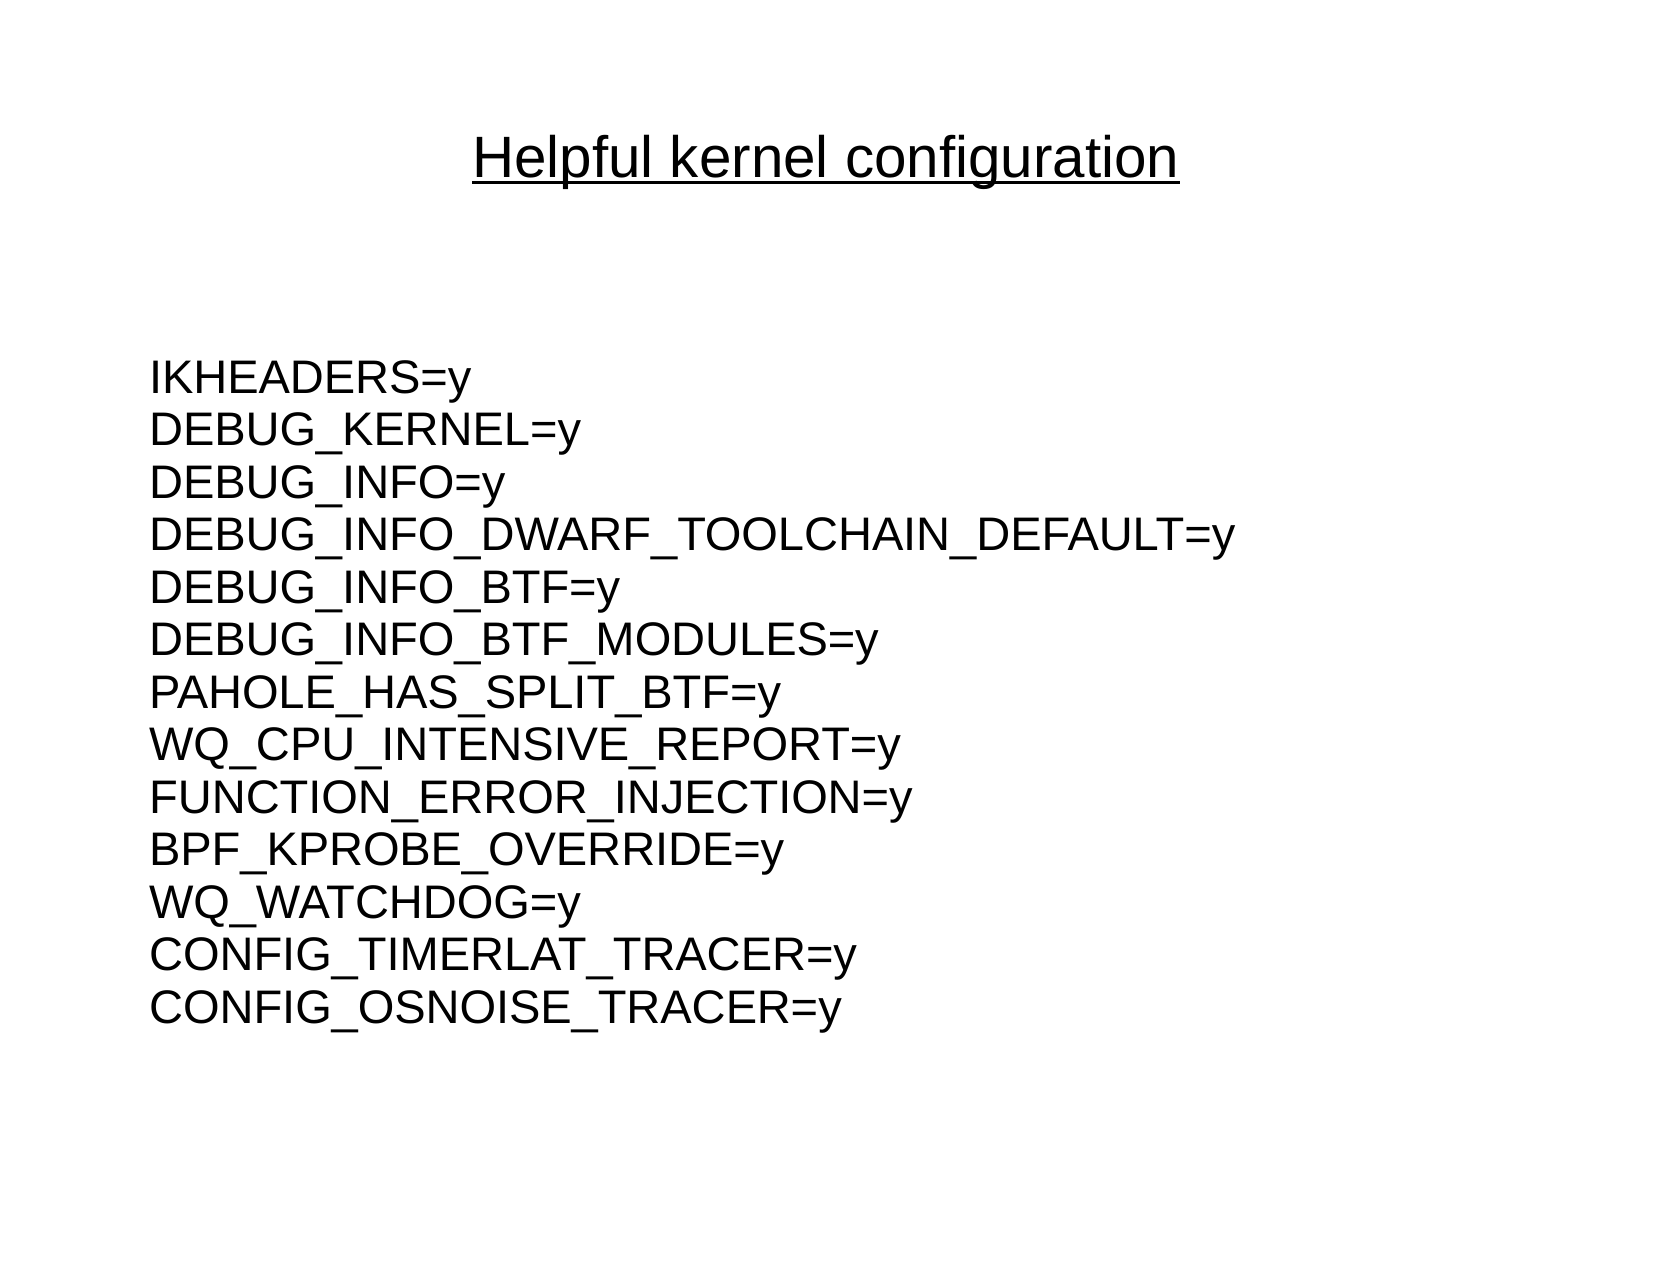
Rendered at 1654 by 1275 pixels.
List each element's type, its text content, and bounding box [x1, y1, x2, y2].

title Helpful kernel configuration [82, 50, 1571, 264]
list IKHEADERS=y DEBUG_KERNEL=y DEBUG_INFO=y DEBUG_INFO_DWARF_TOOLCHAIN_DEFAULT=y DEBUG_INFO_BTF=y DEBUG_INFO_BTF_MODULES=y PAHOLE_HAS_SPLIT_BTF=y WQ_CPU_INTENSIVE_REPORT=y FUNCTION_ERROR_INJECTION=y BPF_KPROBE_OVERRIDE=y WQ_WATCHDOG=y CONFIG_TIMERLAT_TRACER=y CONFIG_OSNOISE_TRACER=y [82, 298, 1571, 1038]
